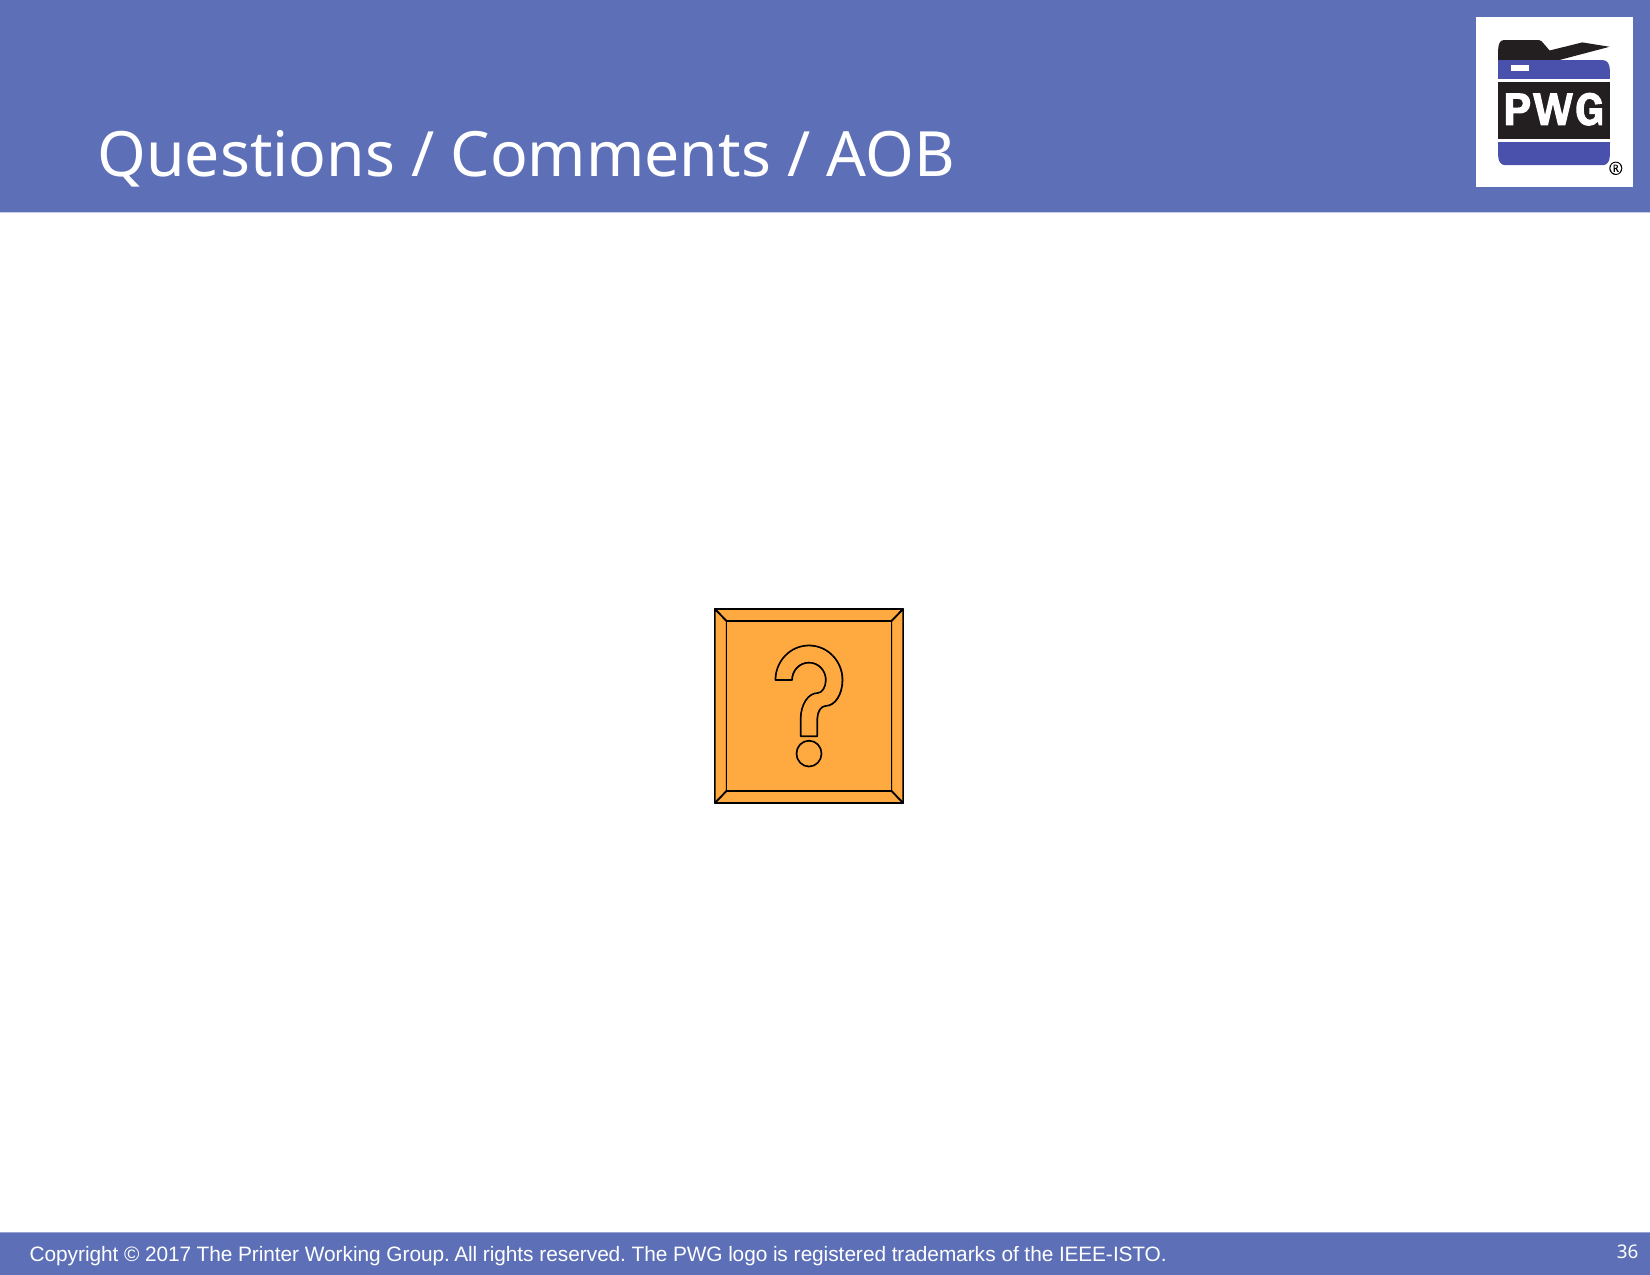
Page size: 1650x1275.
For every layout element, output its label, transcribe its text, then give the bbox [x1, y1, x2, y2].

title Questions / Comments / AOB [82, 8, 1449, 198]
text_box [714, 609, 904, 803]
